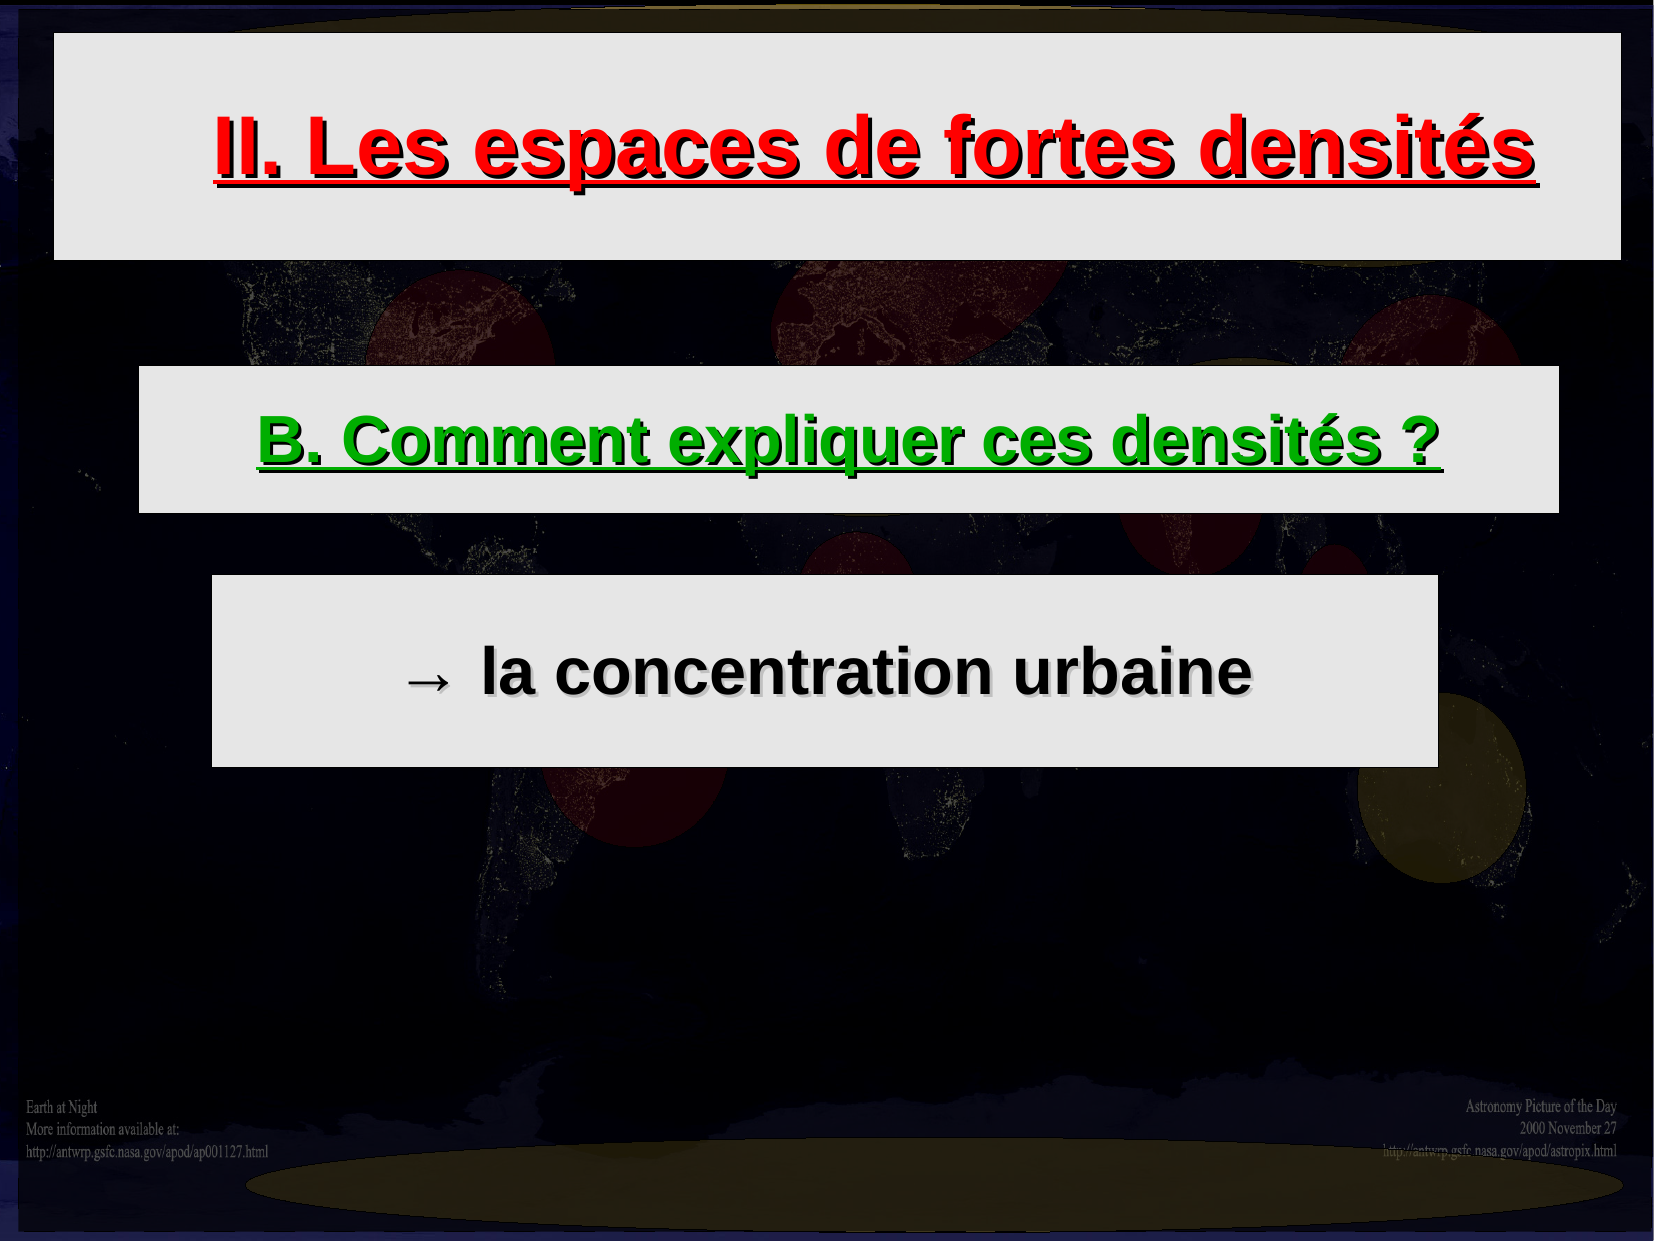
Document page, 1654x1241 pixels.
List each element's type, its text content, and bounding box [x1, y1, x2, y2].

text_box II. Les espaces de fortes densités [53, 32, 1622, 261]
text_box B. Comment expliquer ces densités ? [138, 365, 1560, 514]
picture [0, 5, 1654, 1241]
text_box → la concentration urbaine [211, 574, 1439, 768]
text_box [18, 3, 1652, 1233]
